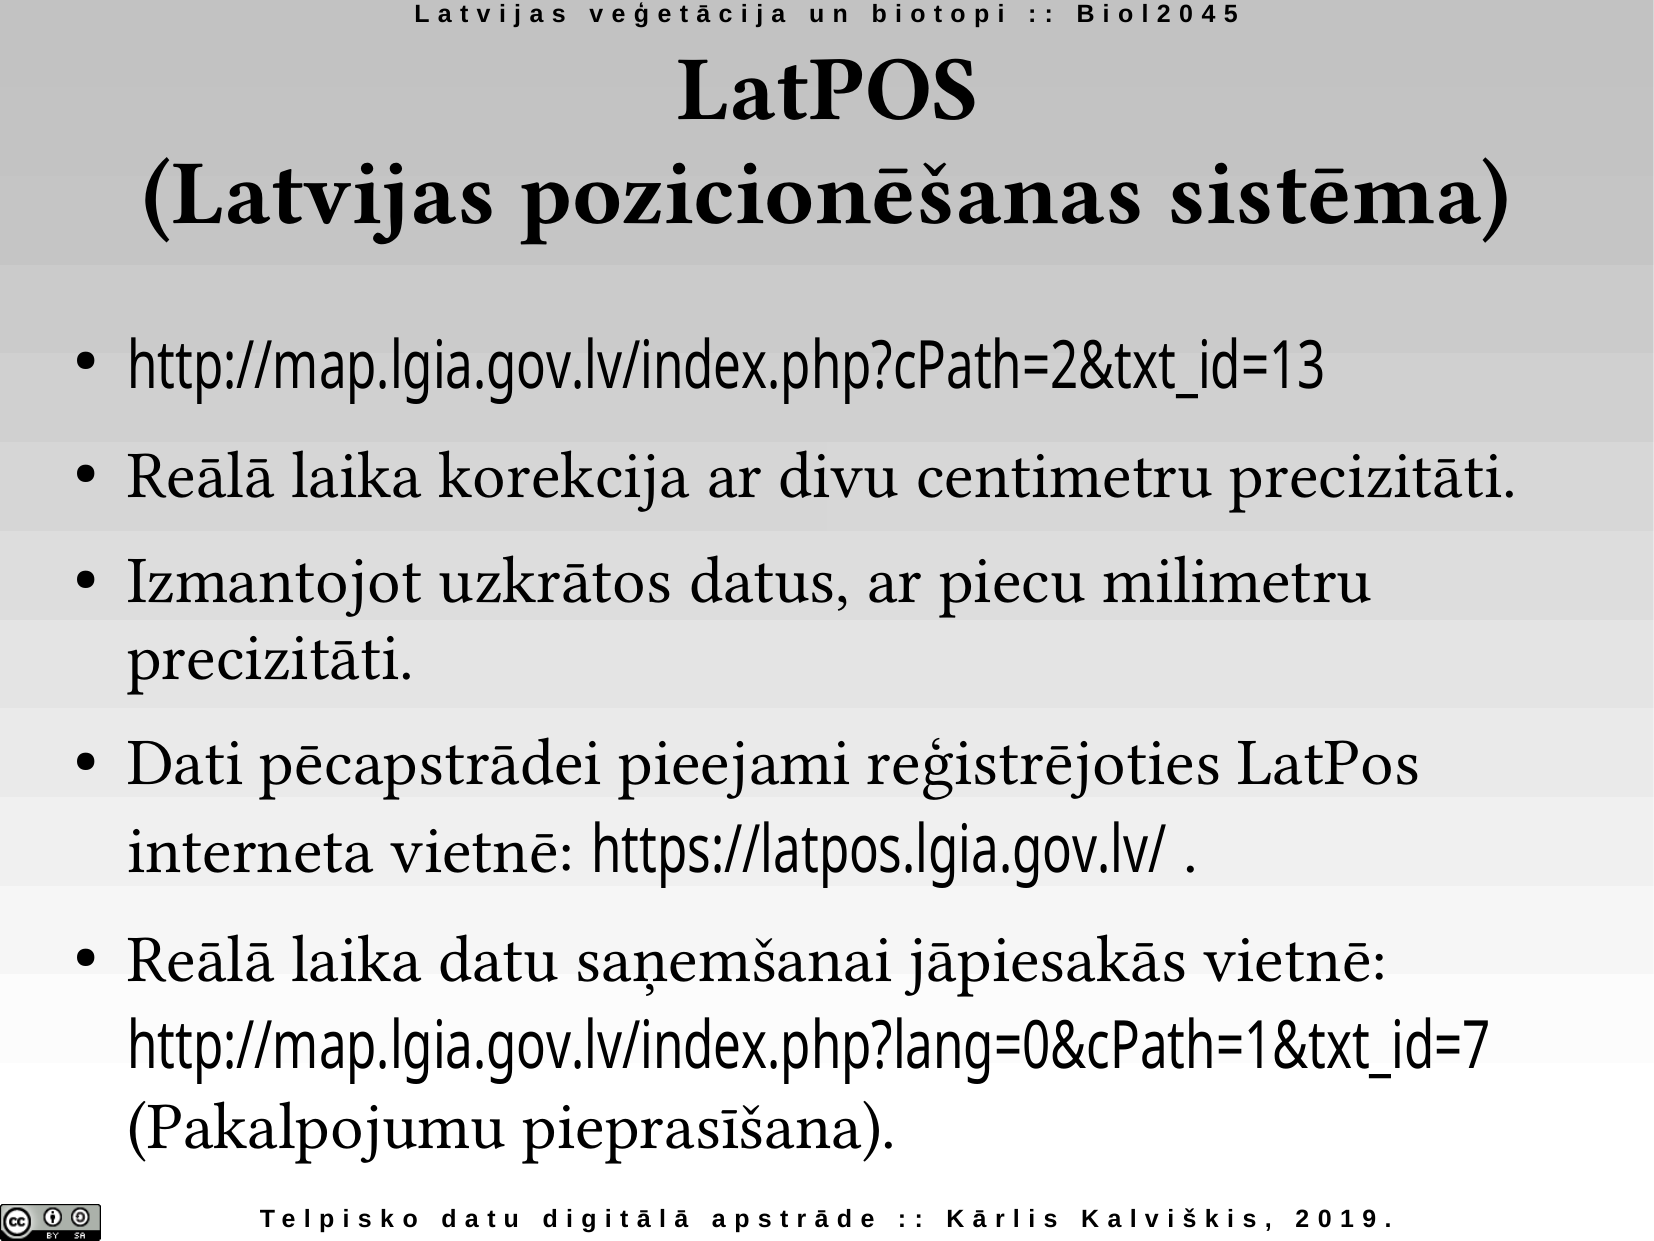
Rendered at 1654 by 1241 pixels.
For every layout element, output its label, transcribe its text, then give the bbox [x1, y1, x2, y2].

picture [0, 0, 1654, 1241]
list http://map.lgia.gov.lv/index.php?cPath=2&txt_id=13 Reālā laika korekcija ar divu centimetru precizitāti. Izmantojot uzkrātos datus, ar piecu milimetru precizitāti. Dati pēcapstrādei pieejami reģistrējoties LatPos interneta vietnē: https://latpos.lgia.gov.lv/ . Reālā laika datu saņemšanai jāpiesakās vietnē: http://map.lgia.gov.lv/index.php?lang=0&cPath=1&txt_id=7 (Pakalpojumu pieprasīšana). [56, 317, 1600, 1179]
title LatPOS (Latvijas pozicionēšanas sistēma) [59, 37, 1596, 247]
